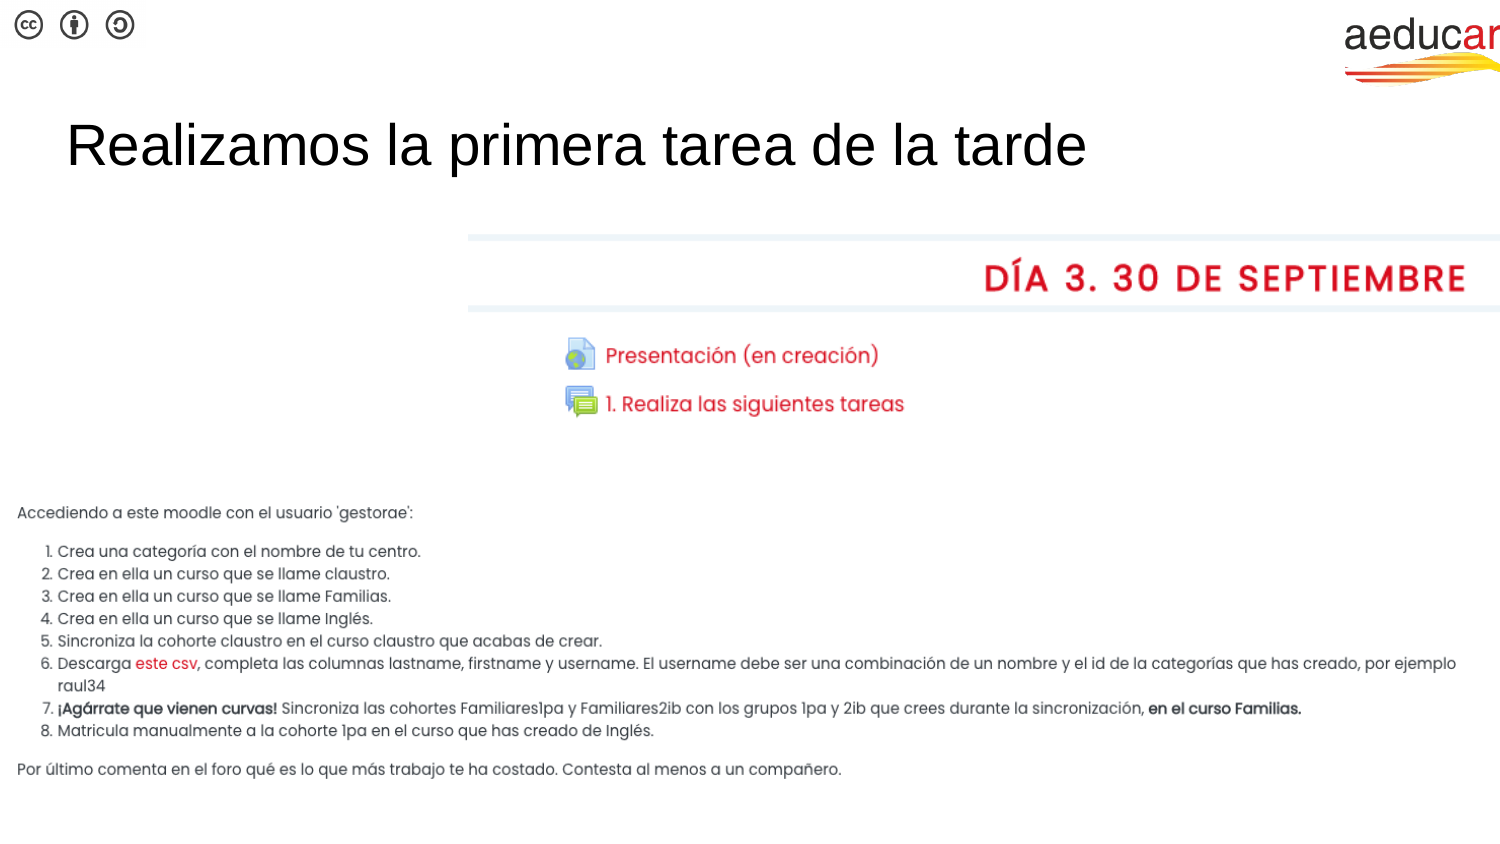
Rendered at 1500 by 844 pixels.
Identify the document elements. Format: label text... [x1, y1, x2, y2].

picture [0, 0, 146, 48]
picture [1344, 0, 1500, 104]
title Realizamos la primera tarea de la tarde [51, 92, 1449, 256]
picture [11, 502, 1462, 784]
picture [468, 225, 1500, 445]
